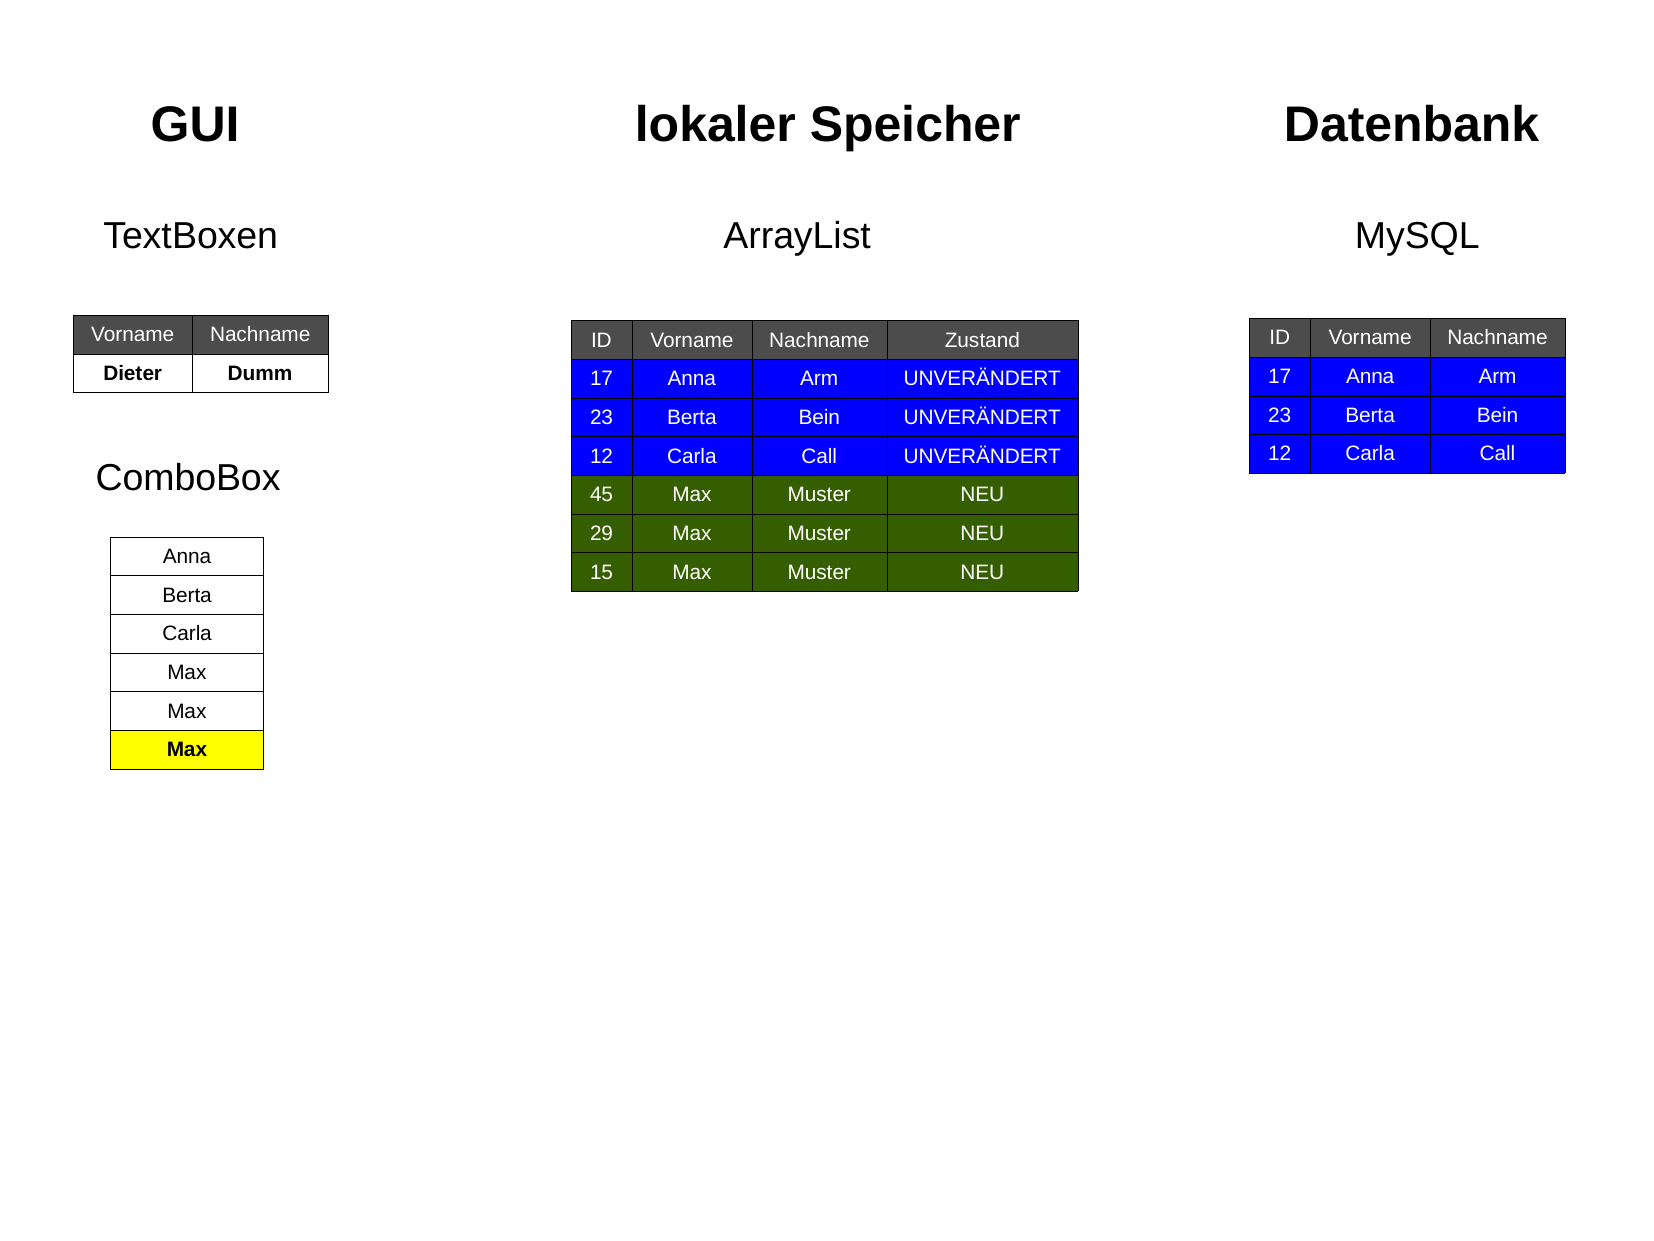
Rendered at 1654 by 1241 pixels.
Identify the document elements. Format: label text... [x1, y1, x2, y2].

table_cell 23 [1250, 397, 1310, 434]
table_cell Berta [1311, 397, 1430, 434]
table_cell Muster [753, 515, 887, 552]
table_cell Call [753, 437, 887, 475]
table_cell Berta [111, 576, 263, 614]
table_cell Arm [753, 360, 887, 398]
text_box Datenbank [1269, 88, 1555, 161]
table_header Nachname [193, 316, 328, 354]
table_cell 12 [1250, 435, 1310, 473]
table_cell NEU [888, 476, 1078, 514]
table_cell Muster [753, 476, 887, 514]
table_header Vorname [74, 316, 192, 354]
table_cell Carla [1311, 435, 1430, 473]
text_box MySQL [1340, 206, 1495, 264]
table_header ID [1250, 319, 1310, 357]
text_box lokaler Speicher [620, 88, 1037, 161]
text_box ComboBox [80, 448, 296, 506]
table_cell Muster [753, 553, 887, 591]
table_cell Max [633, 553, 752, 591]
table_cell 29 [572, 515, 632, 552]
table_cell UNVERÄNDERT [888, 399, 1078, 436]
table_cell 17 [1250, 358, 1310, 396]
table_cell Carla [633, 437, 752, 475]
table_cell 23 [572, 399, 632, 436]
table_cell NEU [888, 515, 1078, 552]
table_cell 45 [572, 476, 632, 514]
table_cell Max [111, 731, 263, 769]
text_box GUI [135, 88, 255, 161]
table_cell NEU [888, 553, 1078, 591]
table_cell Max [111, 654, 263, 691]
table_cell UNVERÄNDERT [888, 360, 1078, 398]
table_cell Max [111, 692, 263, 730]
table_header Nachname [753, 321, 887, 359]
table_cell Arm [1431, 358, 1565, 396]
table_cell Call [1431, 435, 1565, 473]
table_cell Dieter [74, 355, 192, 392]
table_header ID [572, 321, 632, 359]
table_header Zustand [888, 321, 1078, 359]
table_header Nachname [1431, 319, 1565, 357]
table_cell Berta [633, 399, 752, 436]
table_cell Max [633, 515, 752, 552]
table_cell Anna [1311, 358, 1430, 396]
table_cell Bein [753, 399, 887, 436]
table_header Anna [111, 538, 263, 575]
table_cell Max [633, 476, 752, 514]
table_cell Anna [633, 360, 752, 398]
table_cell 12 [572, 437, 632, 475]
table_header Vorname [1311, 319, 1430, 357]
table_cell Dumm [193, 355, 328, 392]
table_cell 15 [572, 553, 632, 591]
table_cell 17 [572, 360, 632, 398]
table_cell UNVERÄNDERT [888, 437, 1078, 475]
text_box ArrayList [708, 206, 886, 264]
table_header Vorname [633, 321, 752, 359]
table_cell Carla [111, 615, 263, 653]
table_cell Bein [1431, 397, 1565, 434]
text_box TextBoxen [88, 206, 293, 264]
